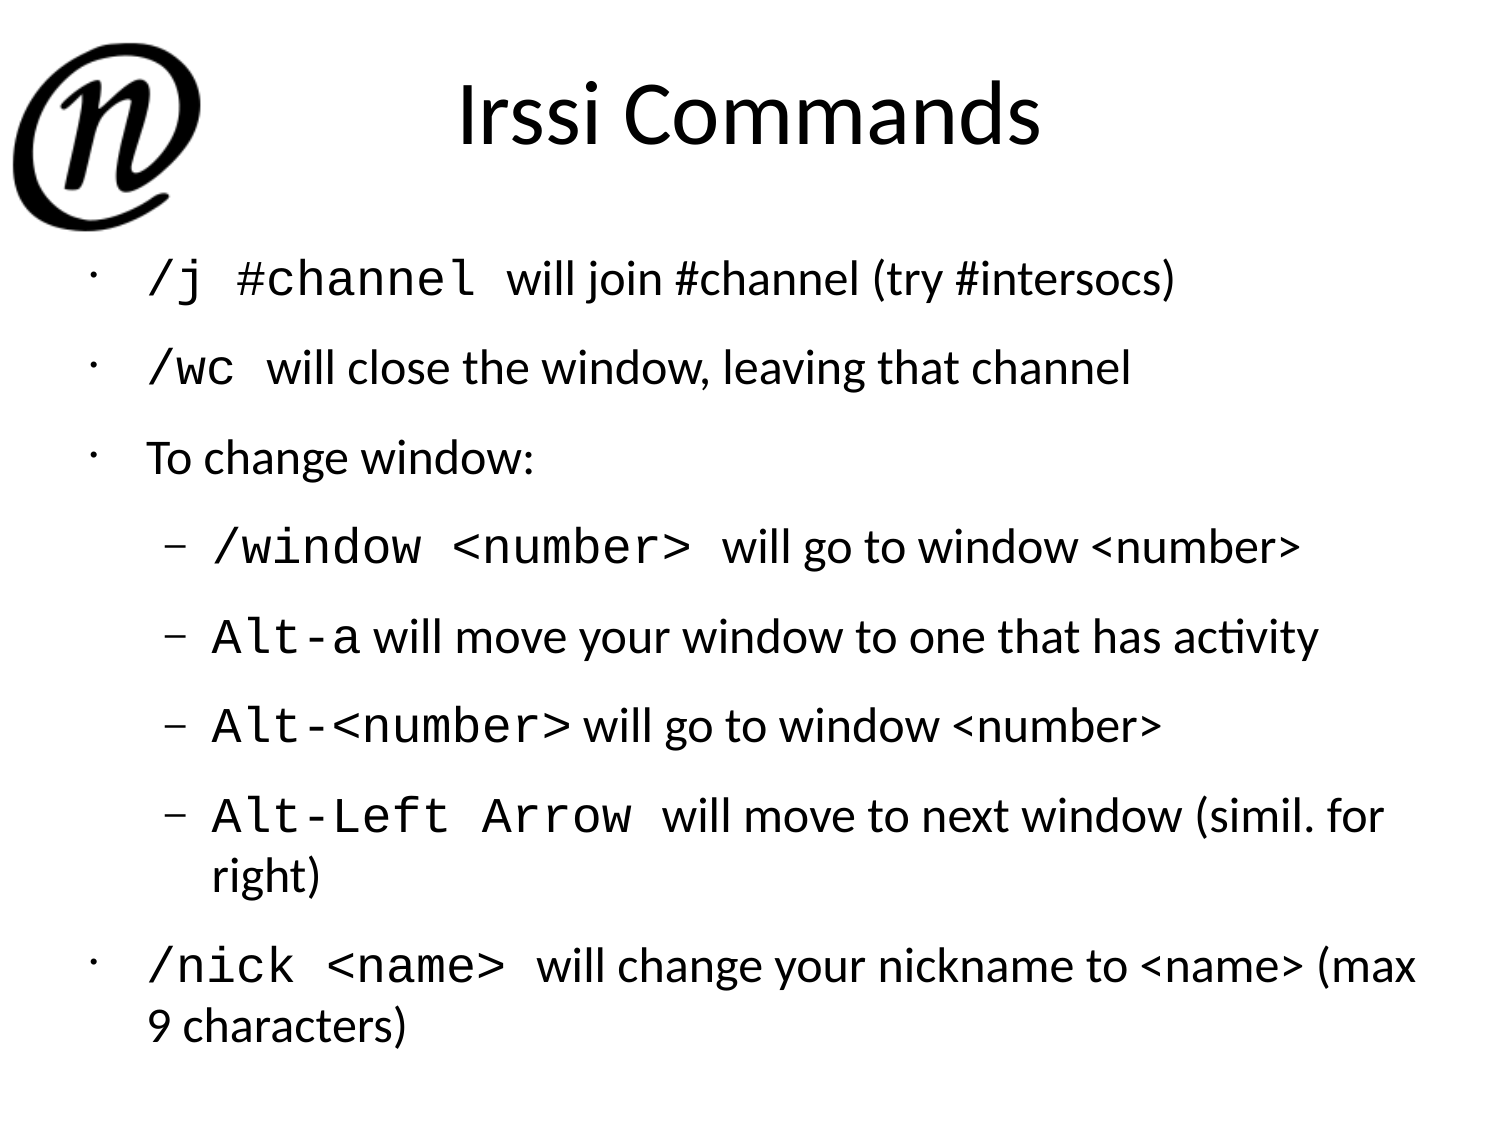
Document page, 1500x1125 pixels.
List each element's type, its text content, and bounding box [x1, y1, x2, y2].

title Irssi Commands [75, 45, 1425, 233]
list /j #channel will join #channel (try #intersocs) /wc will close the window, leaving that channel To change window: /window <number> will go to window <number> Alt-a will move your window to one that has activity Alt-<number> will go to window <number> Alt-Left Arrow will move to next window (simil. for right) /nick <name> will change your nickname to <name> (max 9 characters) [75, 237, 1447, 981]
picture [0, 30, 214, 245]
